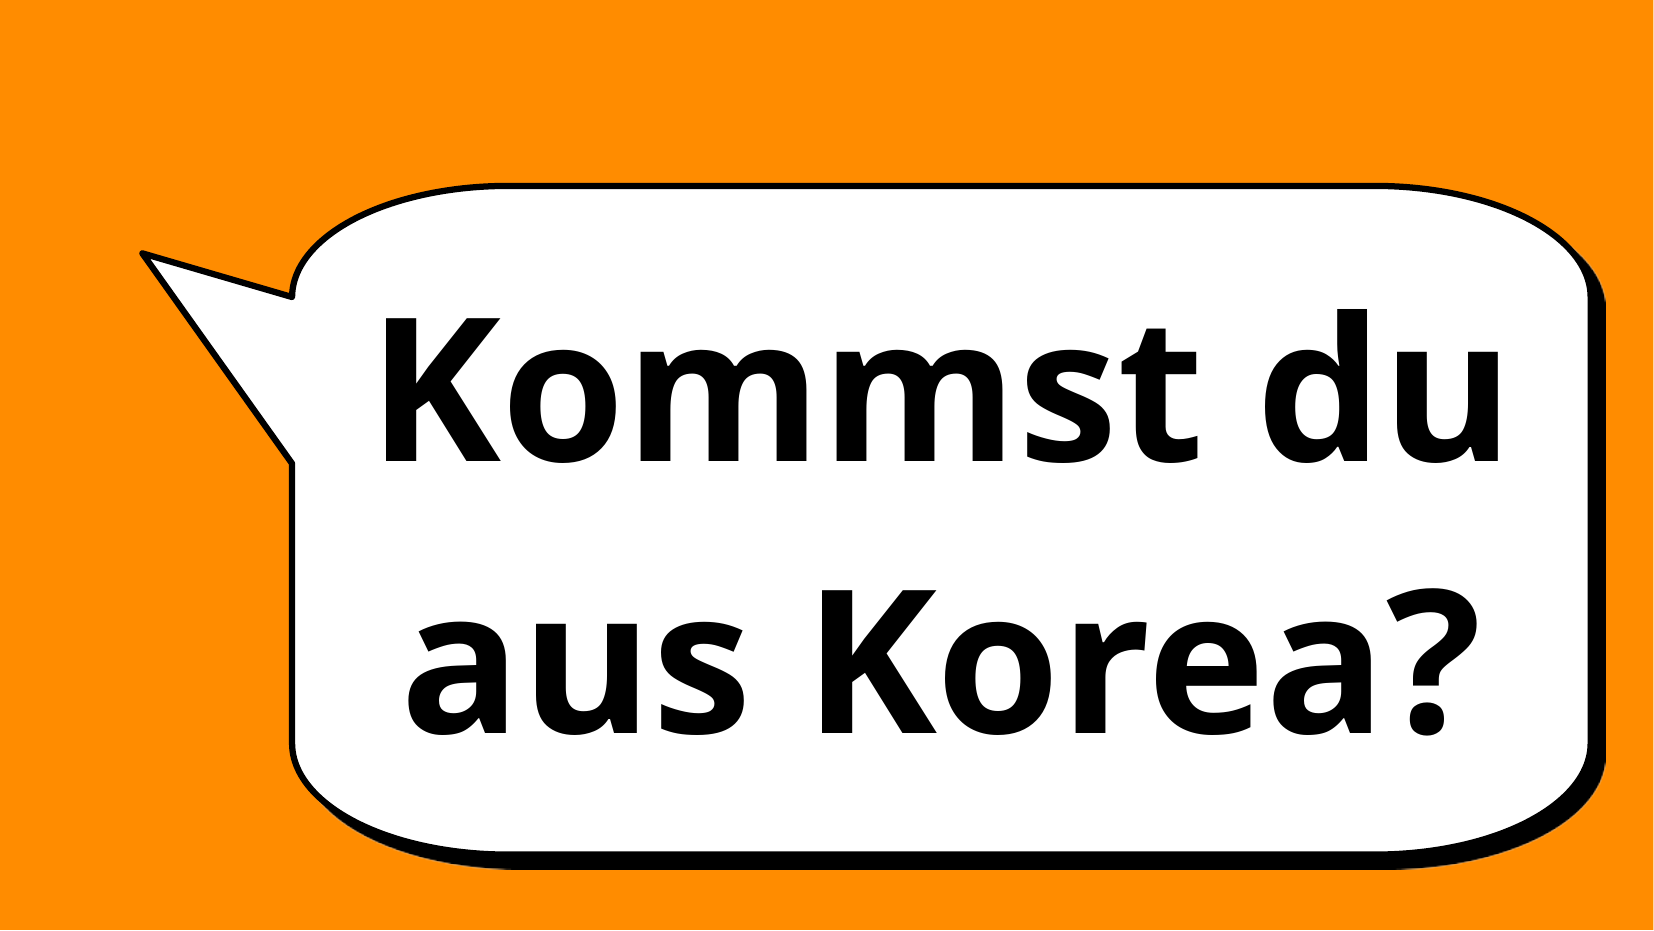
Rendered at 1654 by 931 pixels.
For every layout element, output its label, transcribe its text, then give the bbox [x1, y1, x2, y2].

text_box Kommst du aus Korea? [142, 185, 1591, 855]
